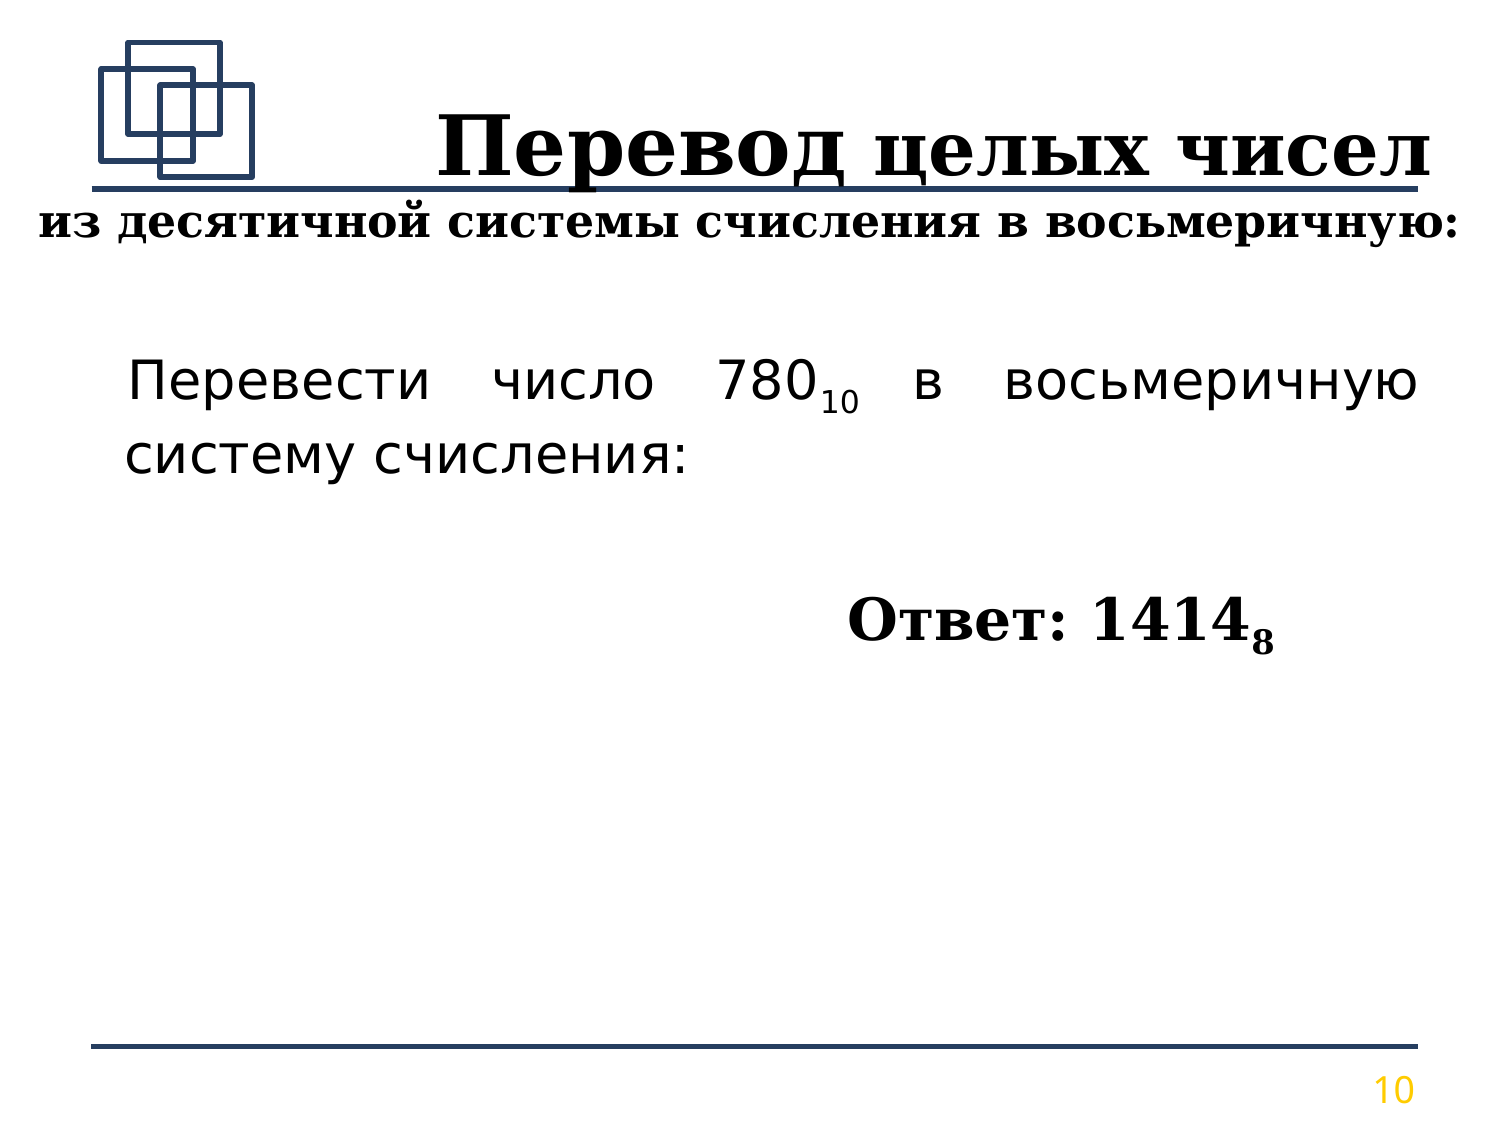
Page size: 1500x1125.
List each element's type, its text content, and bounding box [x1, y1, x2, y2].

text_box Перевести число 78010 в восьмеричную систему счисления: [53, 337, 1436, 1047]
text_box Ответ: 14148 [832, 574, 1447, 670]
title Перевод целых чисел из десятичной системы счисления в восьмеричную: [0, 49, 1477, 290]
